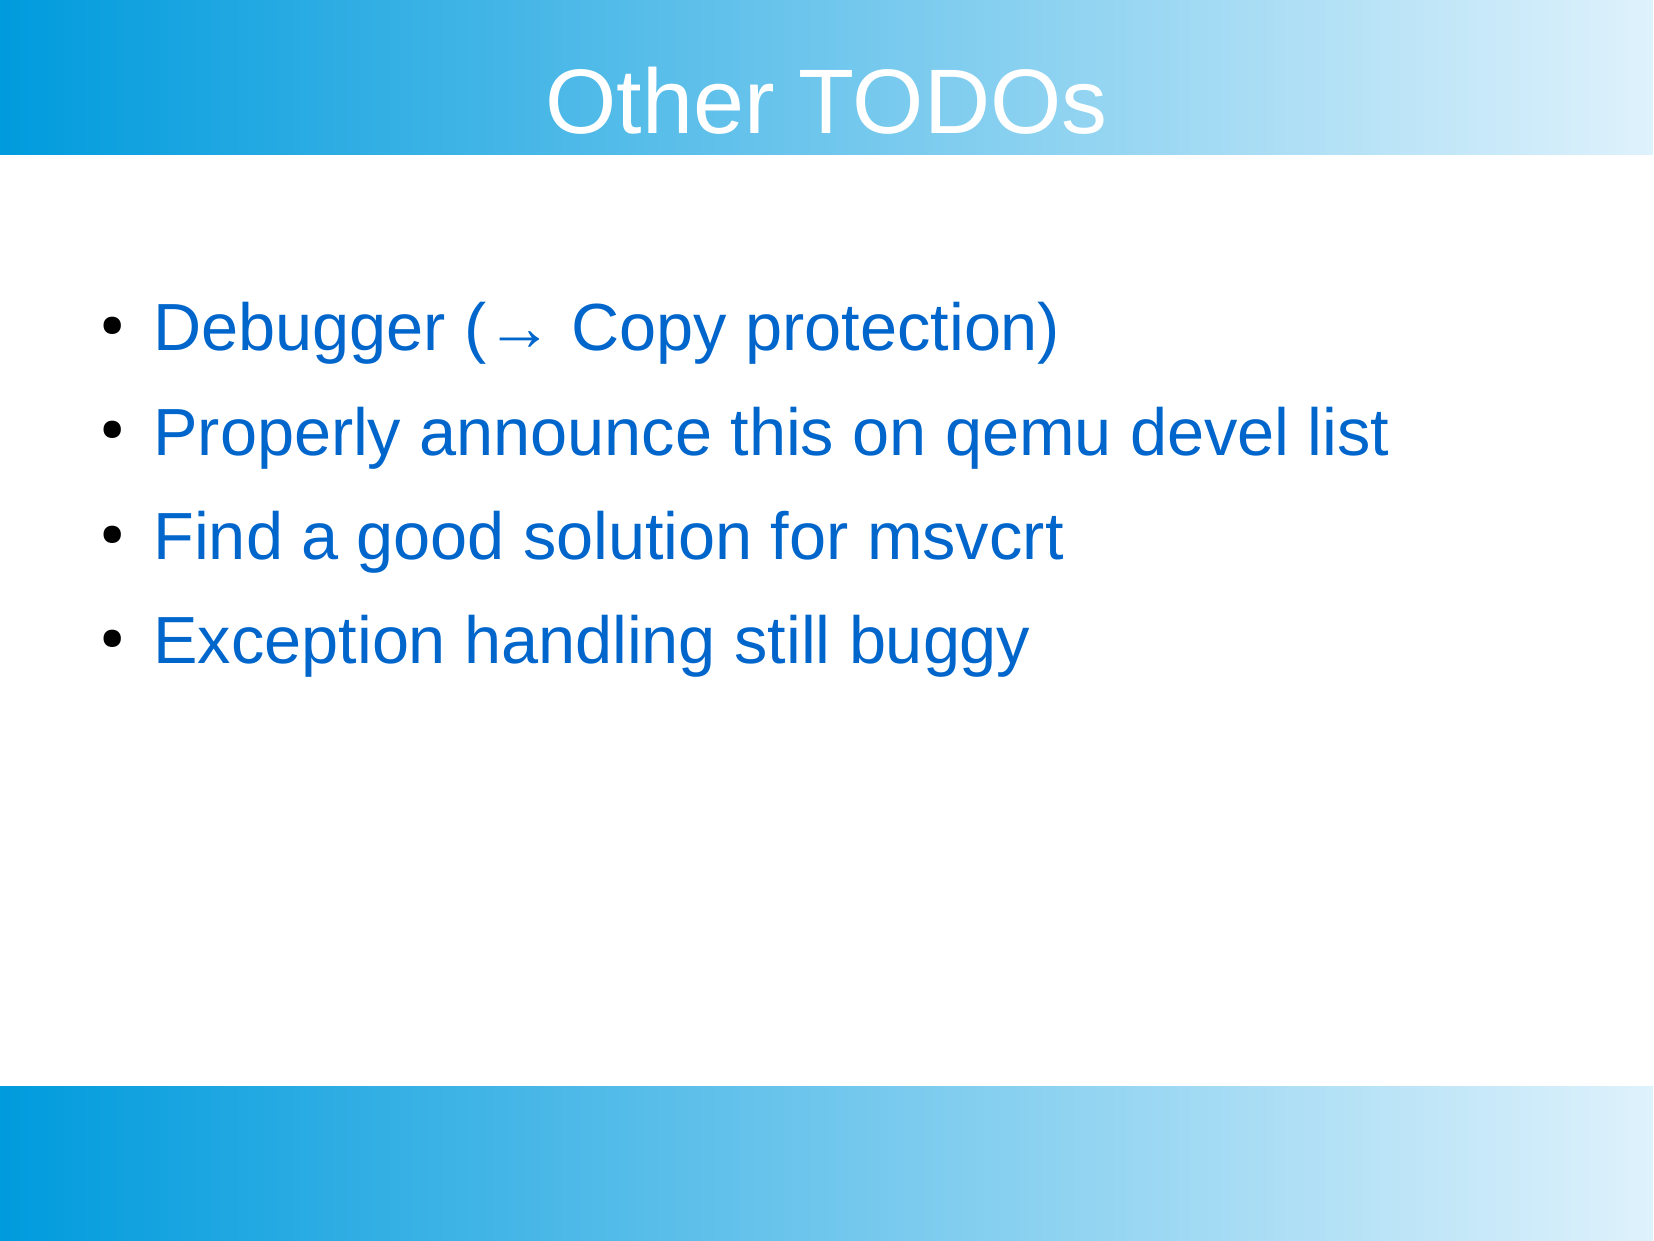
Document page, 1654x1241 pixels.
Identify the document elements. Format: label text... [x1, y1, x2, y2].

title Other TODOs [82, 49, 1571, 155]
list Debugger (→ Copy protection) Properly announce this on qemu devel list Find a good solution for msvcrt Exception handling still buggy [82, 290, 1571, 1010]
